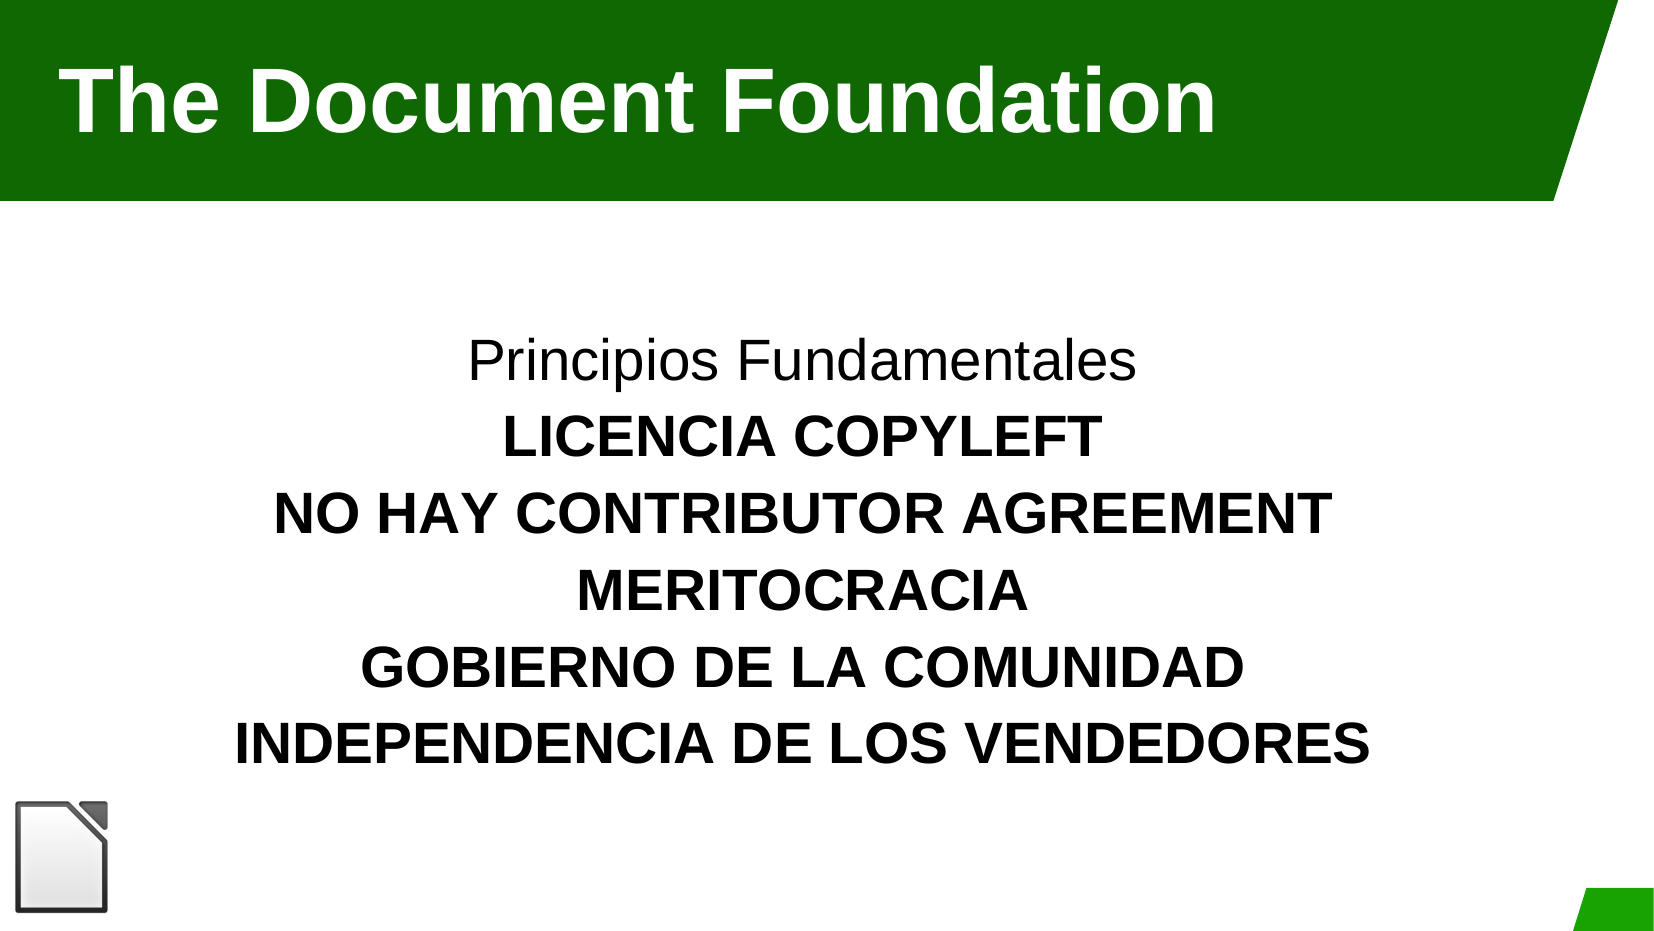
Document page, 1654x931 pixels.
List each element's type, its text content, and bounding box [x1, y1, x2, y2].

picture [12, 798, 111, 917]
subtitle Principios Fundamentales LICENCIA COPYLEFT NO HAY CONTRIBUTOR AGREEMENT MERITOCRACIA GOBIERNO DE LA COMUNIDAD INDEPENDENCIA DE LOS VENDEDORES [59, 217, 1548, 886]
title The Document Foundation [59, 13, 1548, 189]
